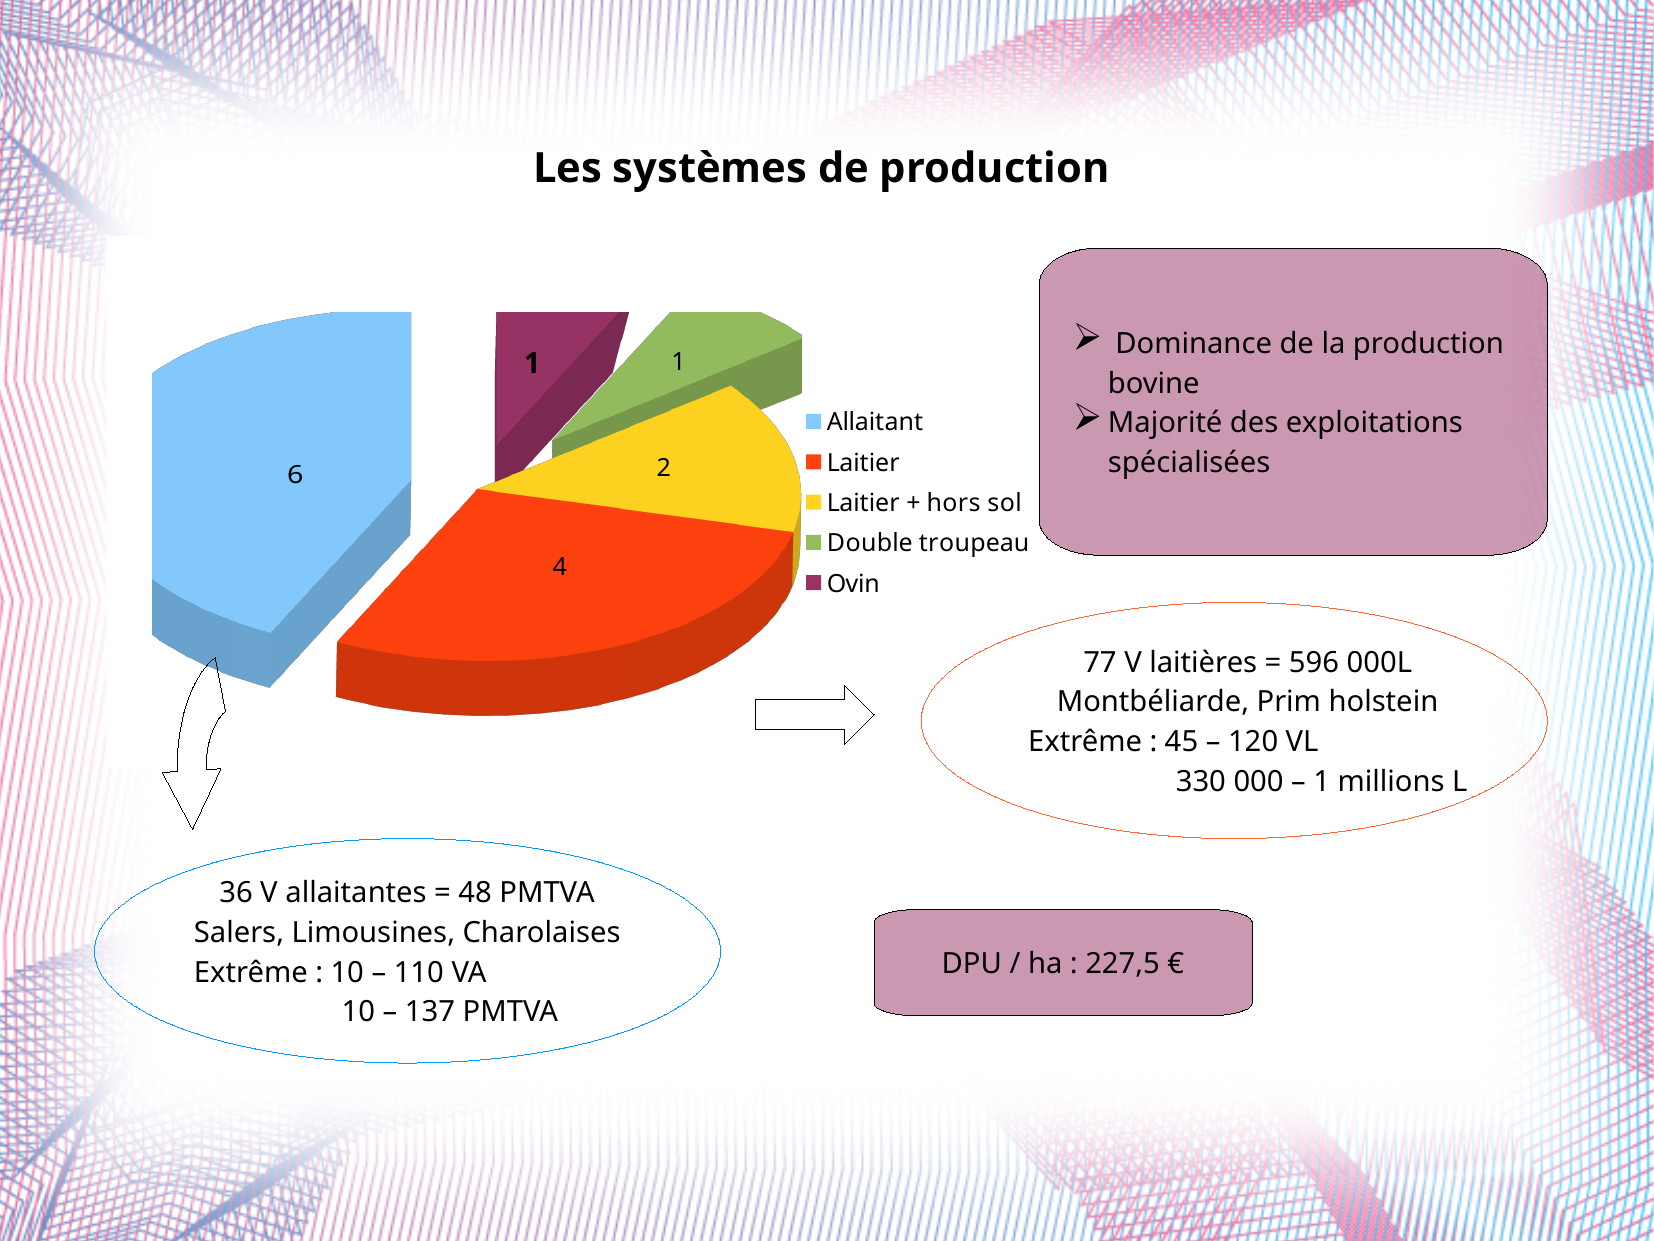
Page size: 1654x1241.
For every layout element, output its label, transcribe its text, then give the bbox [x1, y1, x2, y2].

text_box Dominance de la production bovine Majorité des exploitations spécialisées [1039, 248, 1548, 556]
text_box 77 V laitières = 596 000L Montbéliarde, Prim holstein Extrême : 45 – 120 VL 330 000 – 1 millions L [921, 602, 1548, 839]
text_box Les systèmes de production [106, 129, 1548, 203]
text_box 36 V allaitantes = 48 PMTVA Salers, Limousines, Charolaises Extrême : 10 – 110 VA 10 – 137 PMTVA [94, 838, 721, 1064]
text_box DPU / ha : 227,5 € [874, 909, 1253, 1016]
picture [0, 0, 1654, 1241]
chart [106, 236, 1051, 769]
